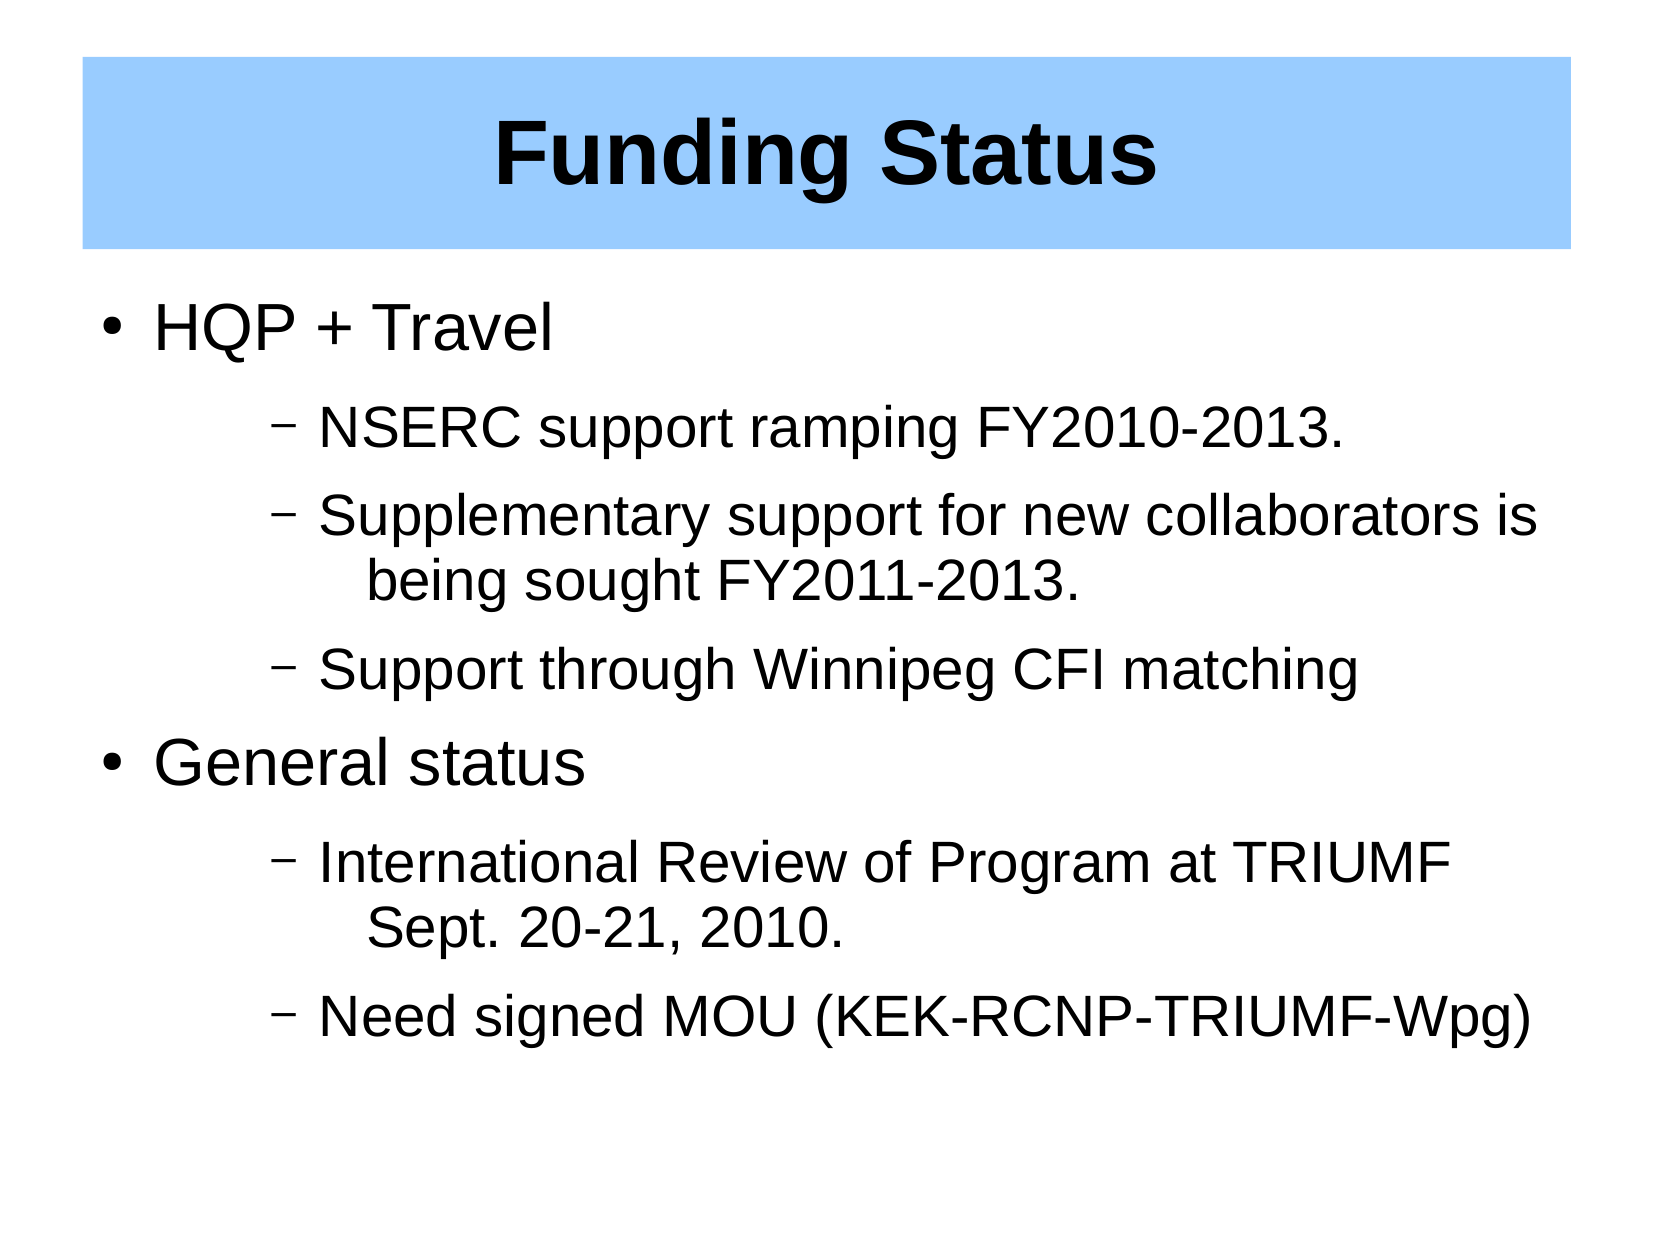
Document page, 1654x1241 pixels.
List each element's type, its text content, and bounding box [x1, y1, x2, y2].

list HQP + Travel NSERC support ramping FY2010-2013. Supplementary support for new collaborators is being sought FY2011-2013. Support through Winnipeg CFI matching General status International Review of Program at TRIUMF Sept. 20-21, 2010. Need signed MOU (KEK-RCNP-TRIUMF-Wpg) [82, 290, 1571, 1118]
title Funding Status [82, 56, 1571, 250]
